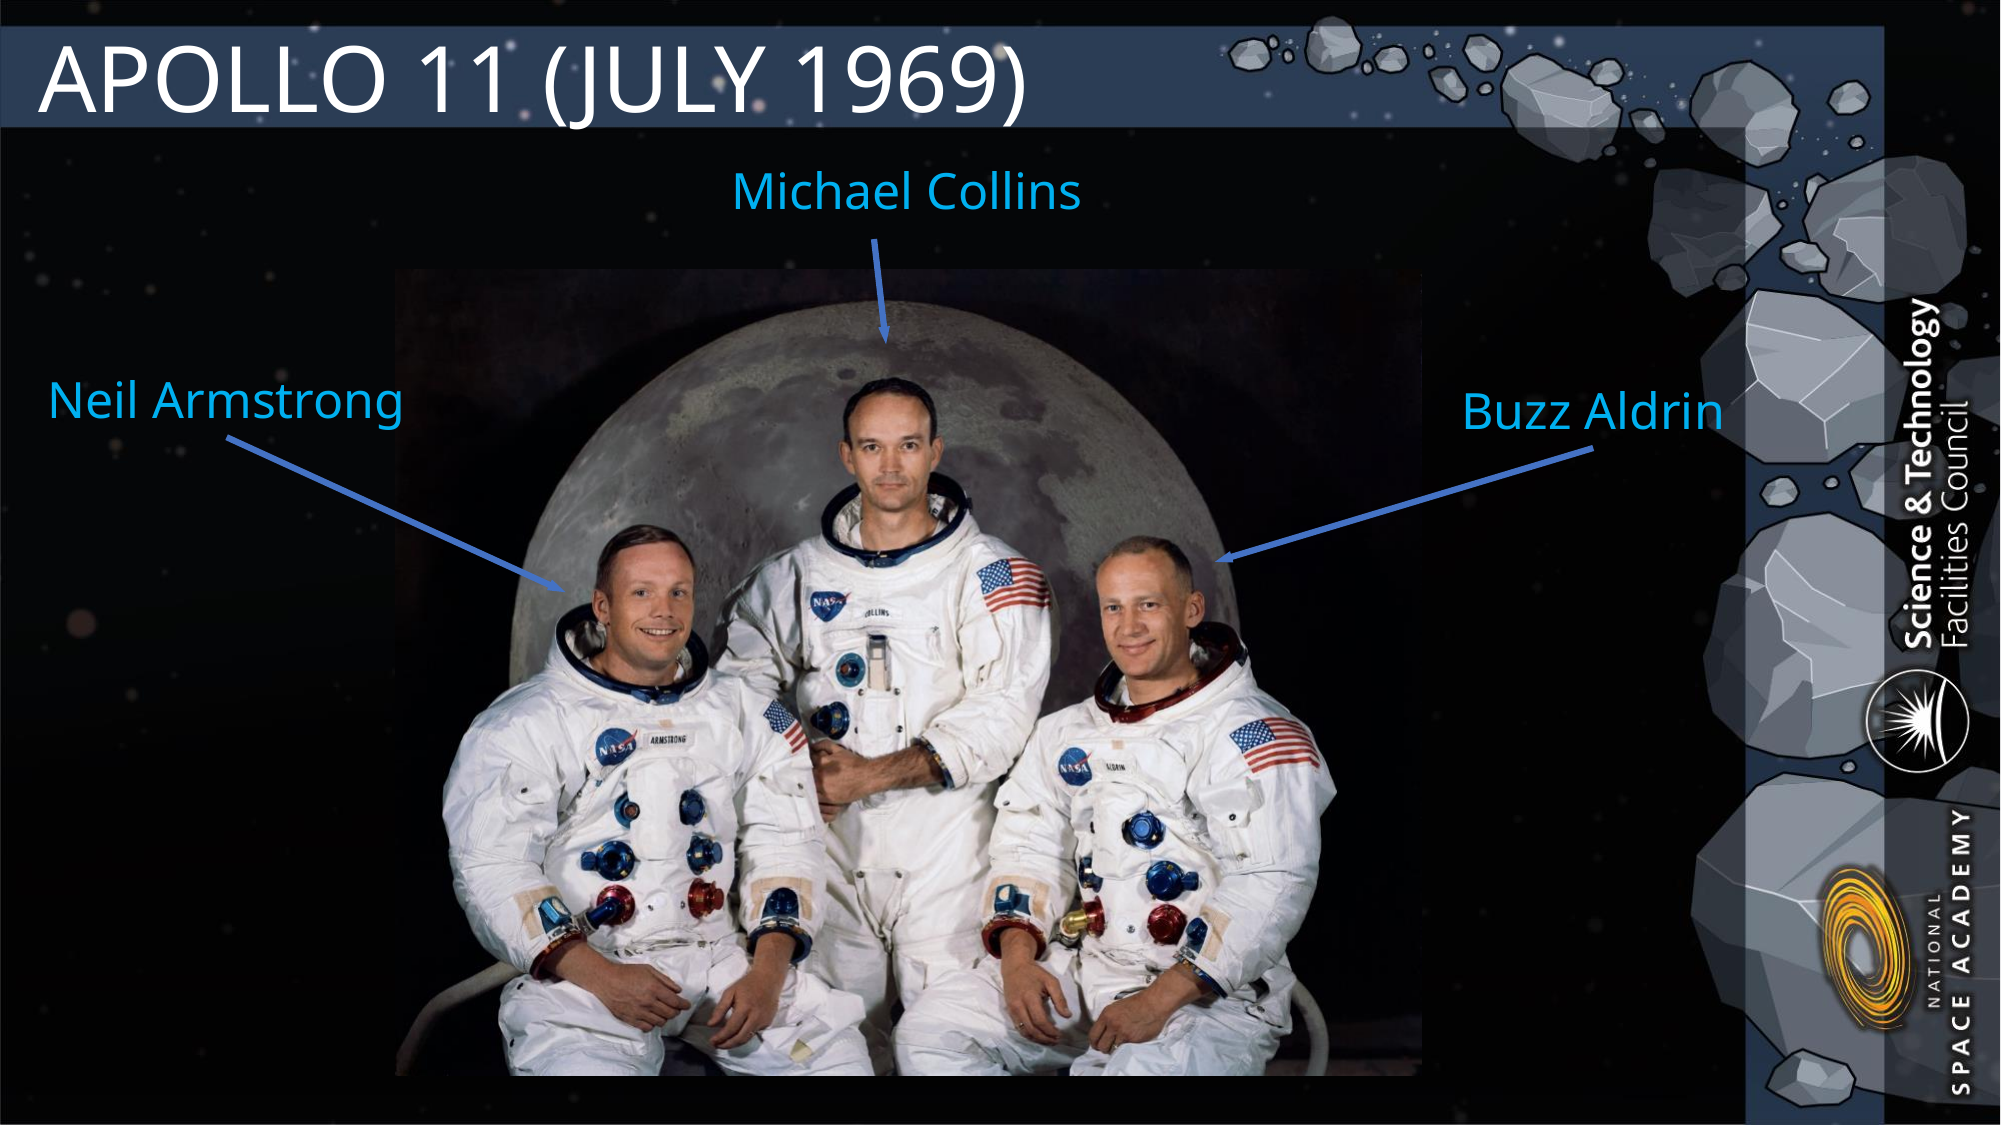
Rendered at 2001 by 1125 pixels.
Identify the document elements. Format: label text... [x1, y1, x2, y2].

text_box APOLLO 11 (JULY 1969) [23, 13, 1009, 141]
text_box Buzz Aldrin [1446, 372, 1676, 448]
text_box Neil Armstrong [32, 361, 330, 438]
picture [395, 269, 1422, 1076]
text_box Michael Collins [716, 151, 1021, 228]
